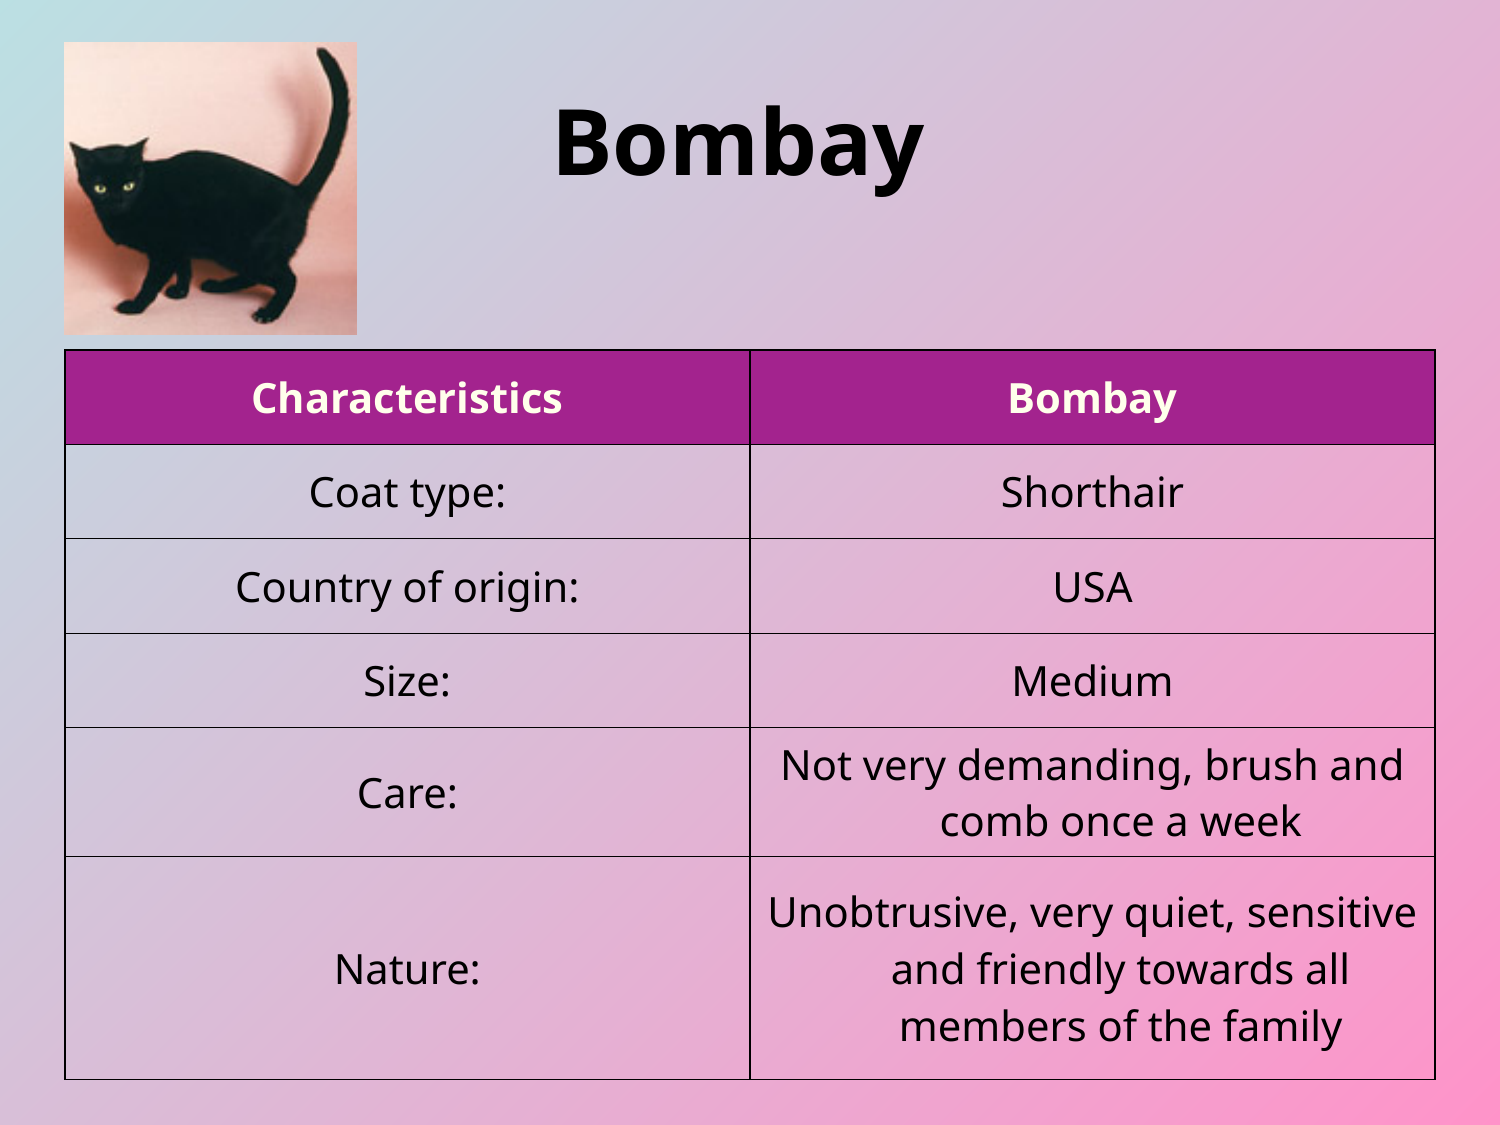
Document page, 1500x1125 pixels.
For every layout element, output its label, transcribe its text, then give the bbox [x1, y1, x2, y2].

table_cell Size: [66, 634, 749, 727]
table_cell Country of origin: [66, 539, 749, 633]
title Bombay [357, 45, 1425, 233]
table_cell Shorthair [751, 445, 1434, 538]
table_cell Not very demanding, brush and comb once a week [751, 728, 1434, 856]
table_header Characteristics [66, 351, 749, 444]
table_cell Nature: [66, 857, 749, 1079]
table_header Bombay [751, 351, 1434, 444]
table_cell Coat type: [66, 445, 749, 538]
table_cell Care: [66, 728, 749, 856]
picture [64, 42, 357, 335]
table_cell Unobtrusive, very quiet, sensitive and friendly towards all members of the family [751, 857, 1434, 1079]
table_cell USA [751, 539, 1434, 633]
table_cell Medium [751, 634, 1434, 727]
